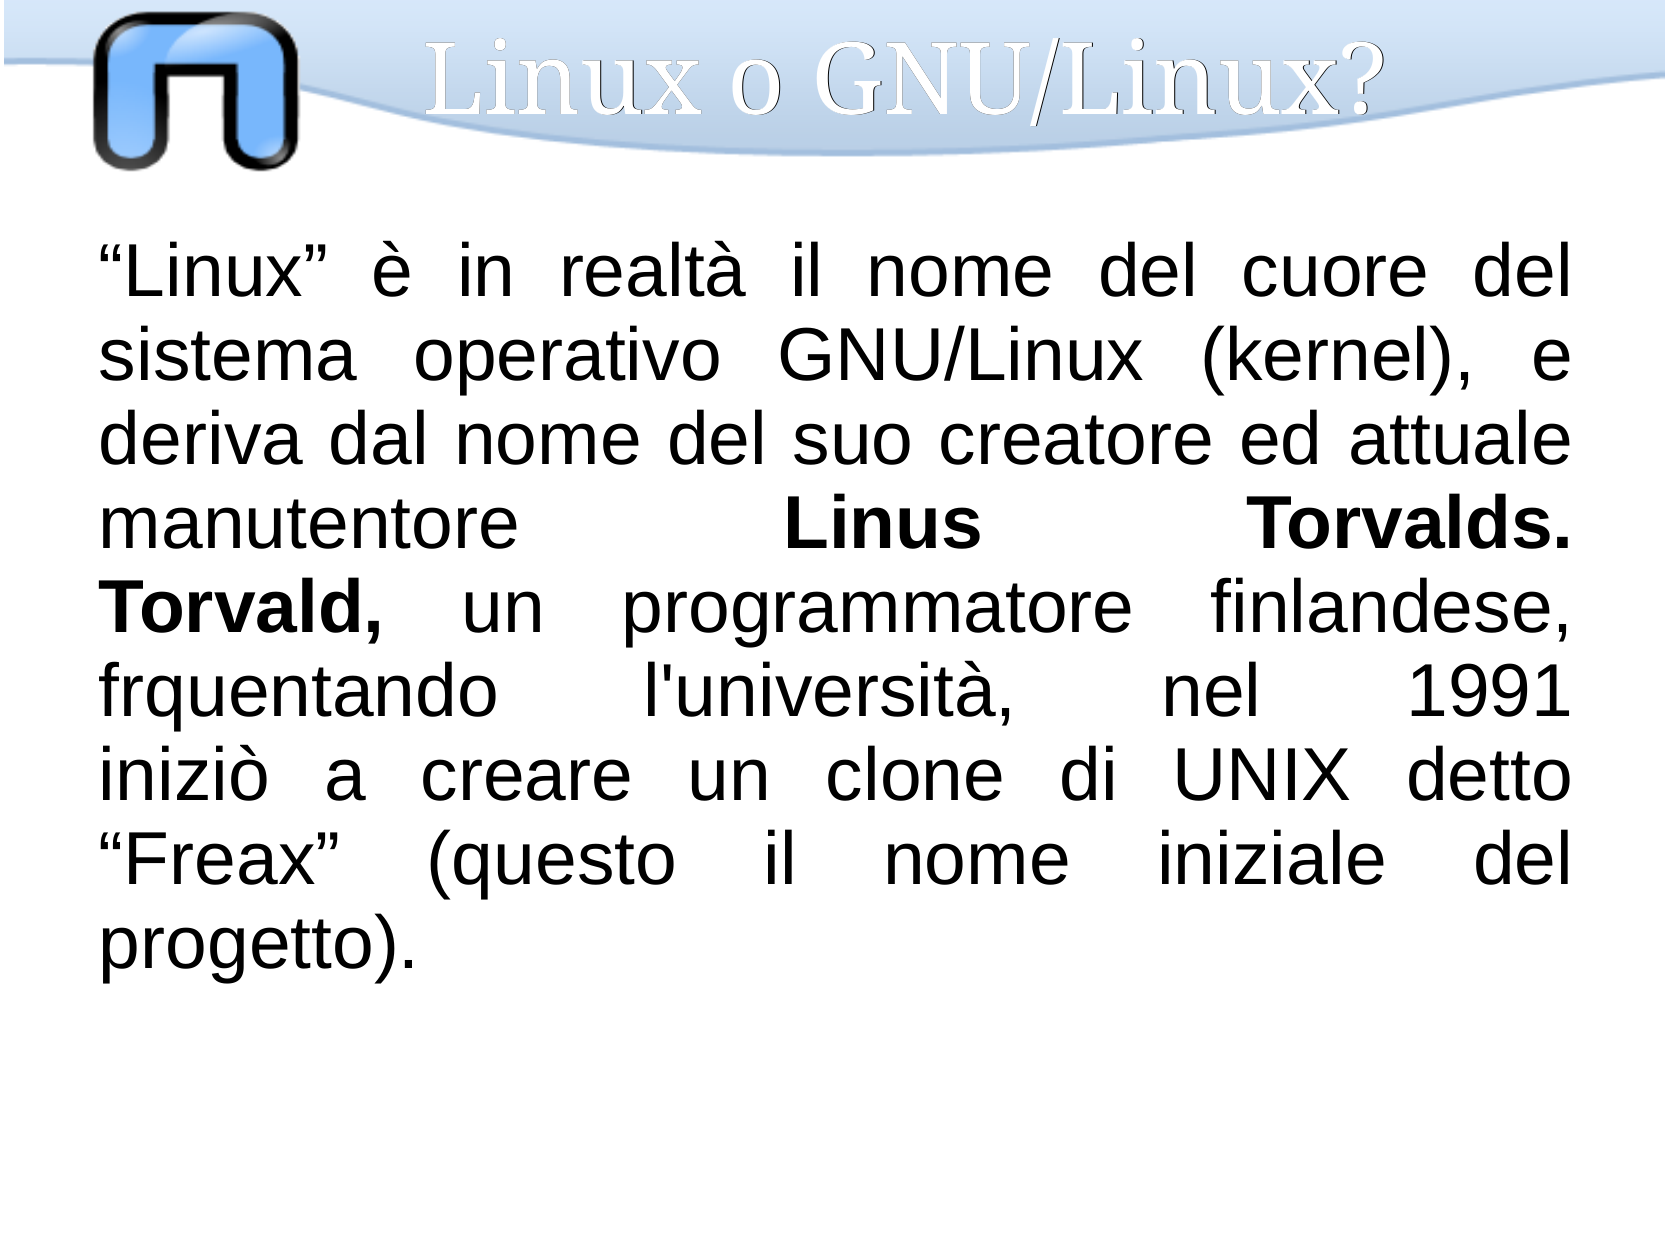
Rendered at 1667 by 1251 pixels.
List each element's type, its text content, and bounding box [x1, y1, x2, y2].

picture [0, 0, 1667, 1251]
title “Linux” è in realtà il nome del cuore del sistema operativo GNU/Linux (kernel), e deriva dal nome del suo creatore ed attuale manutentore Linus Torvalds. Torvald, un programmatore finlandese, frquentando l'università, nel 1991 iniziò a creare un clone di UNIX detto “Freax” (questo il nome iniziale del progetto). [99, 209, 1575, 985]
text_box Linux o GNU/Linux? [407, 0, 1443, 168]
